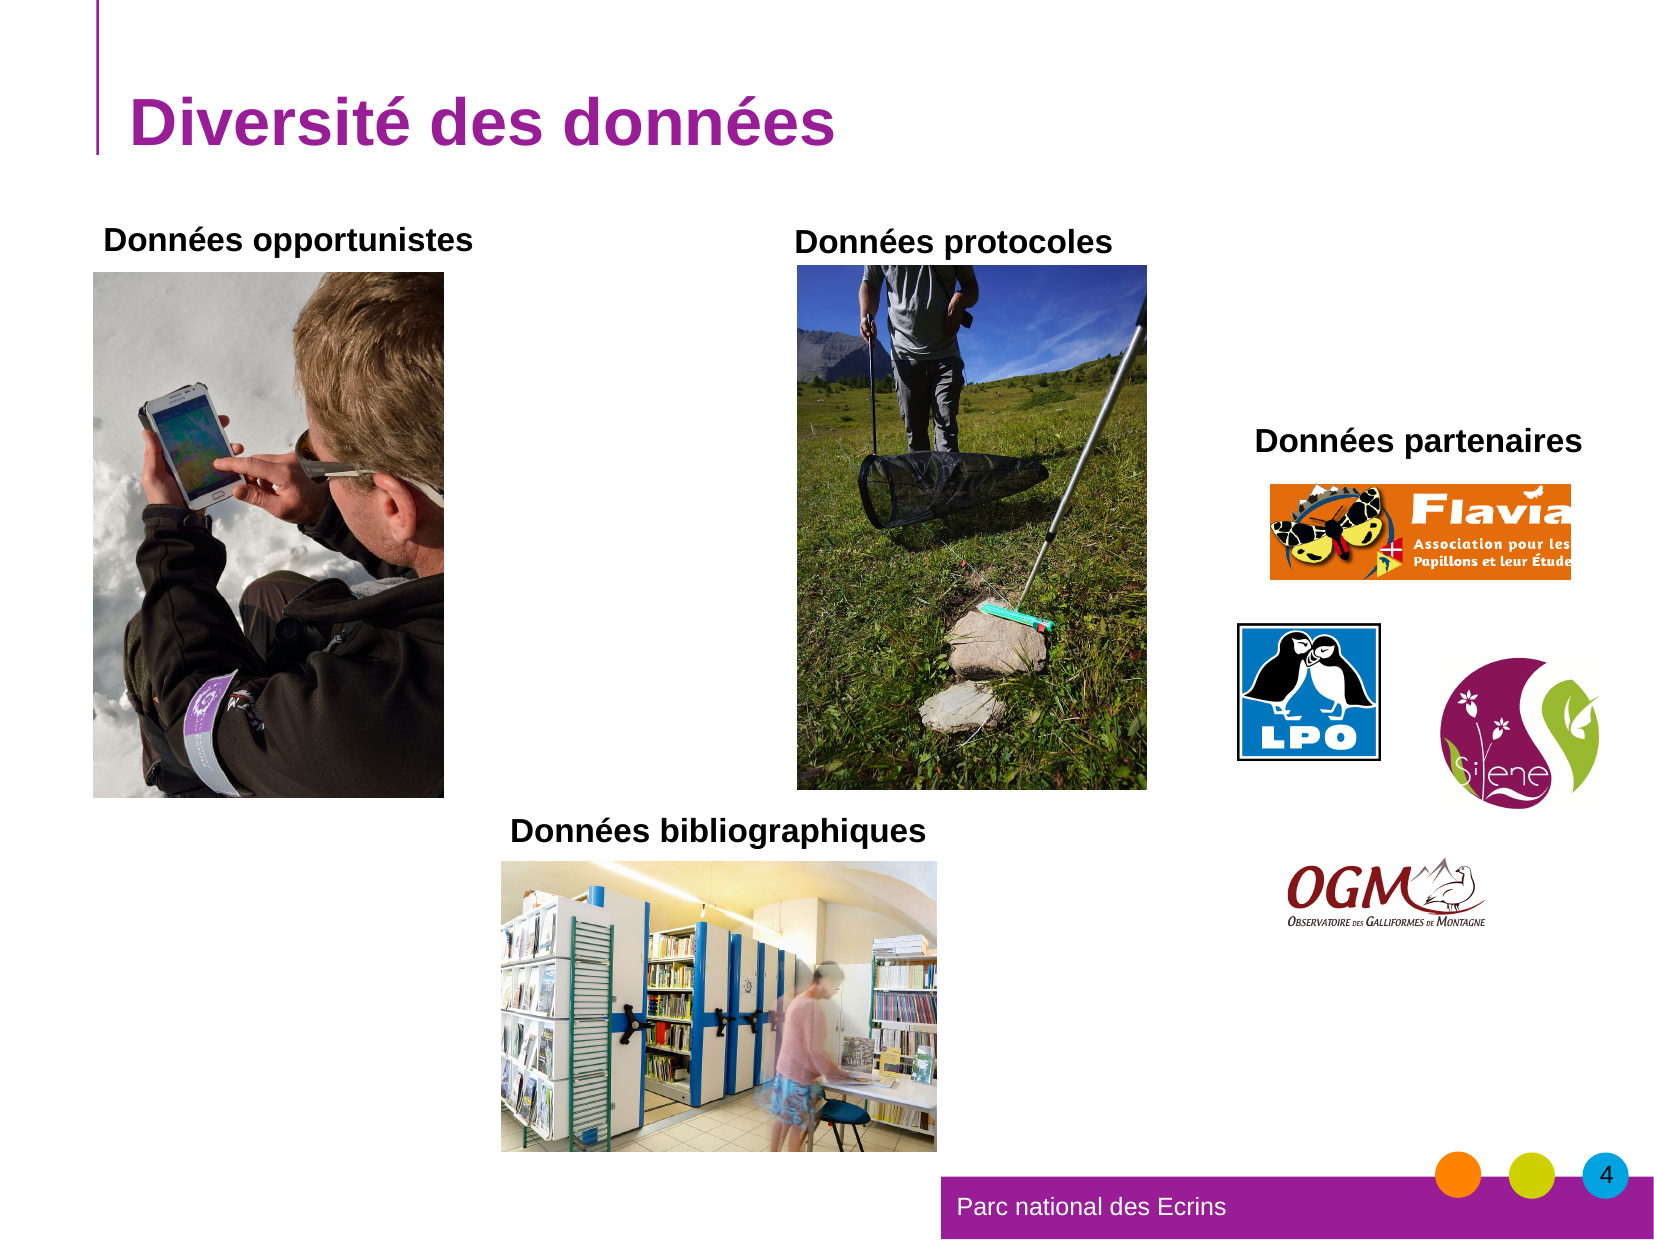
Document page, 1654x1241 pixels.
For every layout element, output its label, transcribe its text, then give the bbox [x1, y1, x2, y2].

picture [93, 272, 444, 798]
text_box Données bibliographiques [495, 801, 943, 857]
text_box Données partenaires [1239, 412, 1599, 467]
picture [797, 265, 1147, 791]
text_box Données opportunistes [88, 210, 489, 266]
title Diversité des données [129, 11, 1619, 160]
picture [501, 861, 937, 1152]
picture [1237, 623, 1381, 761]
picture [1270, 483, 1572, 580]
picture [1439, 656, 1601, 810]
picture [1270, 848, 1501, 945]
text_box Données protocoles [779, 212, 1129, 268]
